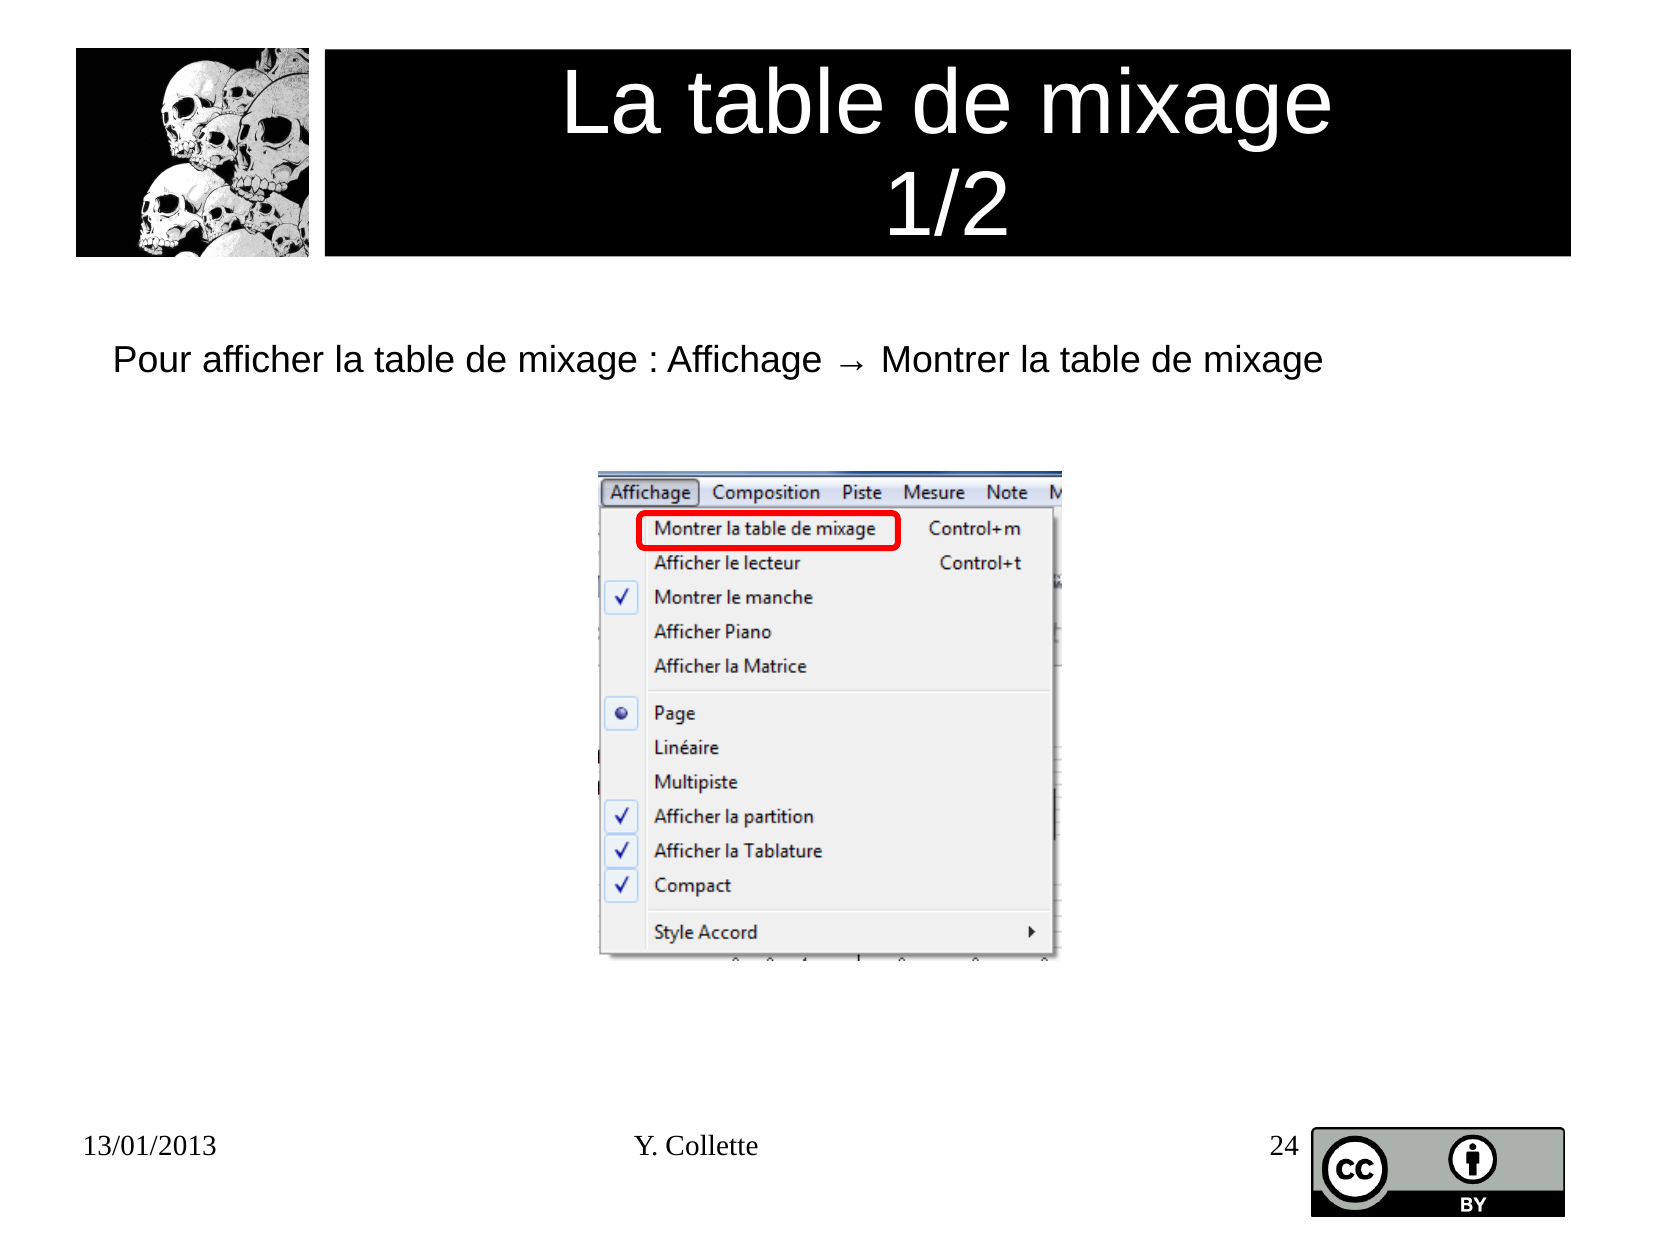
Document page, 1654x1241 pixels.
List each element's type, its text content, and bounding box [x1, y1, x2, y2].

picture [598, 471, 1062, 961]
text_box Pour afficher la table de mixage : Affichage → Montrer la table de mixage [97, 331, 1575, 388]
picture [76, 48, 309, 257]
title La table de mixage 1/2 [324, 49, 1571, 257]
picture [1311, 1127, 1565, 1217]
